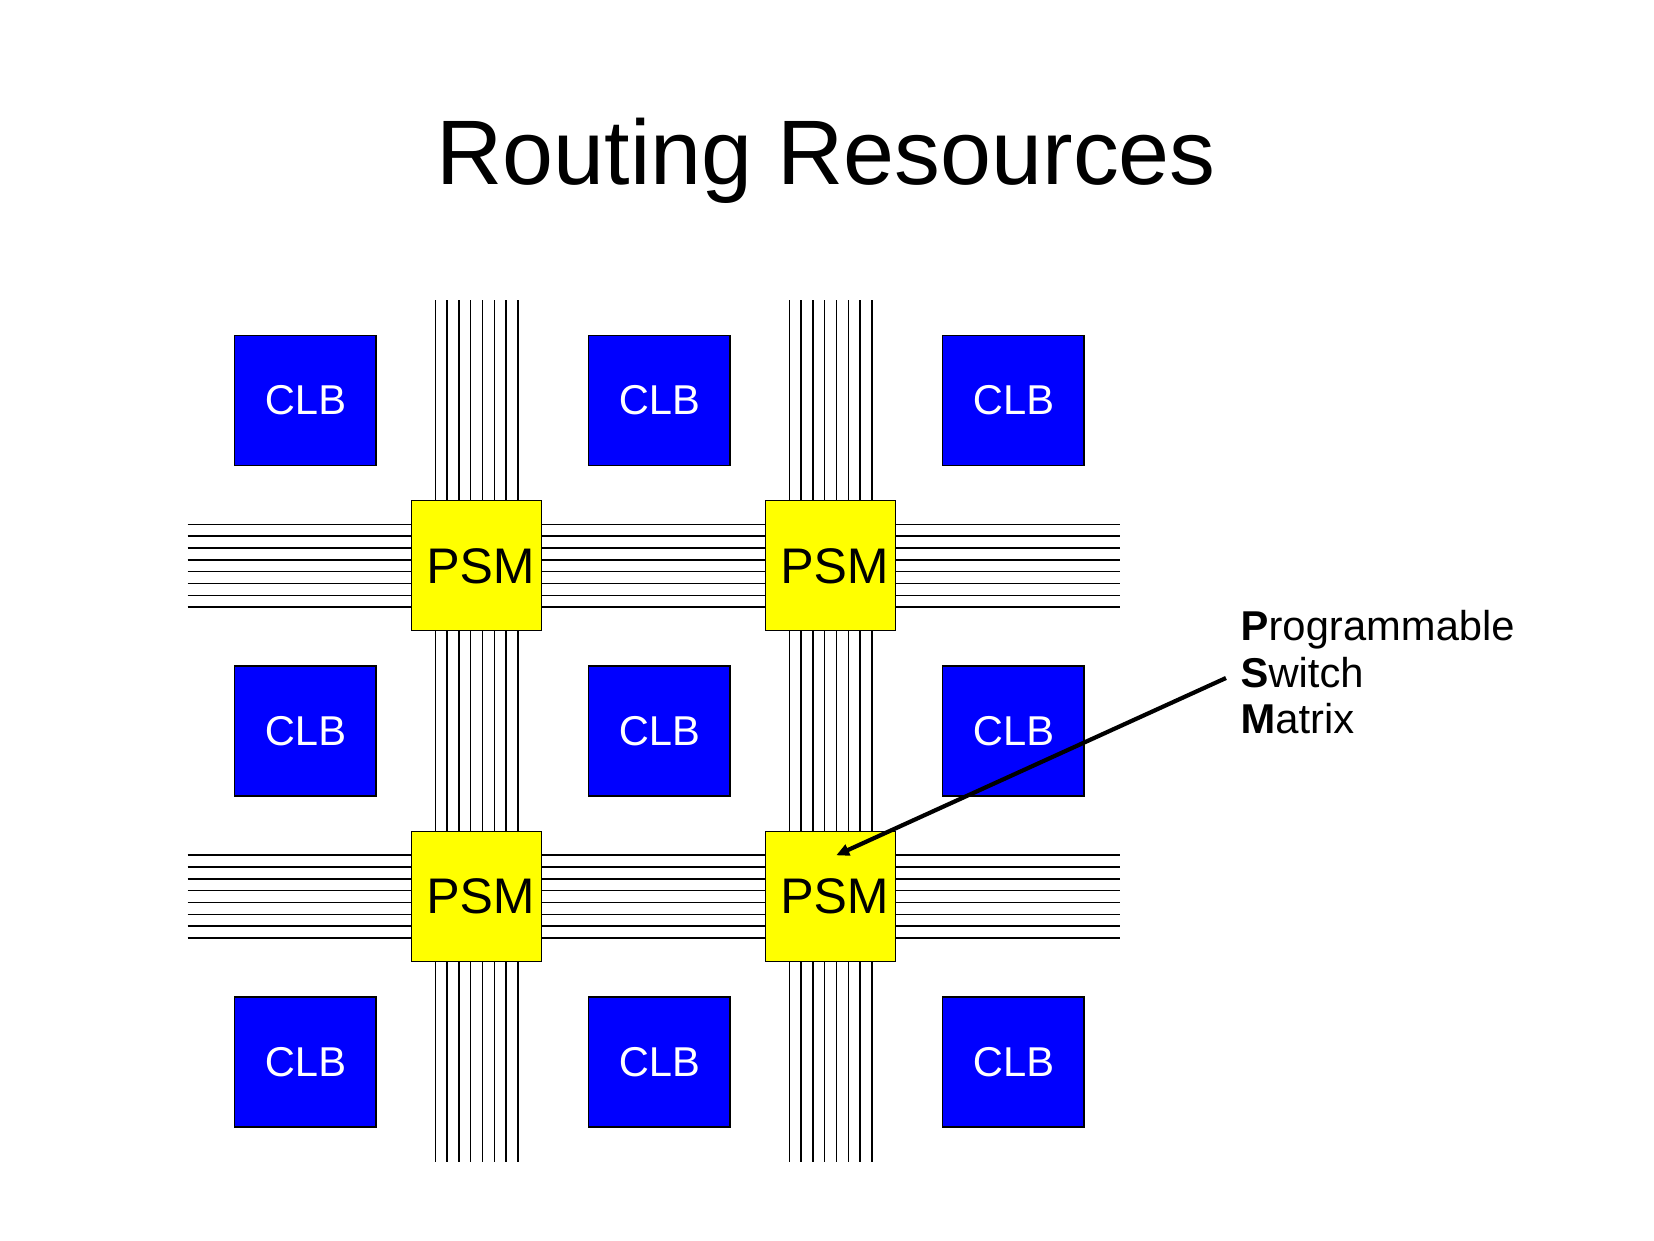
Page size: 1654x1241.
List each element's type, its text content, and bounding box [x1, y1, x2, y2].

text_box PSM [765, 831, 896, 962]
text_box CLB [942, 996, 1085, 1127]
text_box PSM [411, 500, 542, 631]
text_box CLB [942, 335, 1085, 466]
text_box CLB [234, 335, 377, 466]
text_box PSM [765, 500, 896, 631]
text_box CLB [942, 666, 1085, 797]
text_box CLB [234, 996, 377, 1127]
text_box CLB [234, 666, 377, 797]
text_box CLB [588, 335, 731, 466]
title Routing Resources [82, 56, 1571, 250]
text_box CLB [588, 666, 731, 797]
text_box CLB [588, 996, 731, 1127]
text_box PSM [411, 831, 542, 962]
text_box Programmable Switch Matrix [1225, 595, 1530, 751]
text_box CLB [972, 745, 1085, 797]
